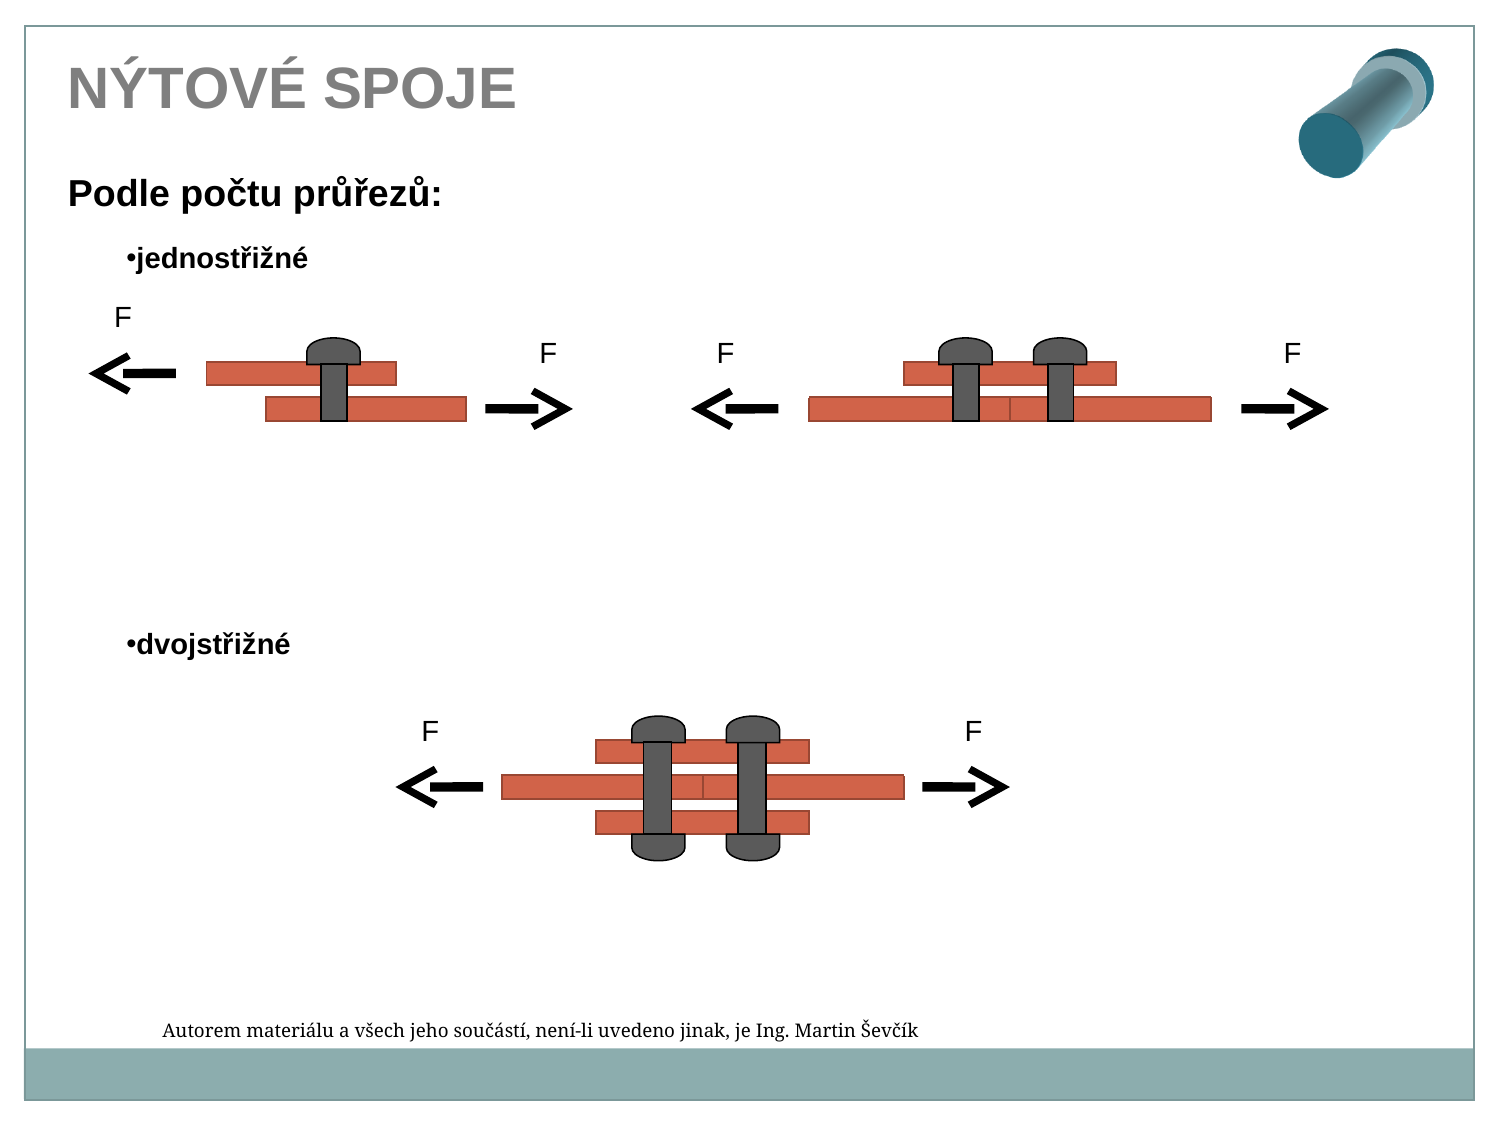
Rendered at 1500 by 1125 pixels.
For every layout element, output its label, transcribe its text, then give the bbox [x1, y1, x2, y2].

text_box jednostřižné [53, 231, 833, 283]
text_box F [41, 290, 184, 342]
text_box [206, 337, 467, 421]
text_box dvojstřižné [53, 618, 833, 669]
text_box F [466, 326, 609, 377]
picture [1293, 42, 1442, 181]
text_box [501, 716, 904, 861]
text_box F [1210, 326, 1353, 377]
text_box Autorem materiálu a všech jeho součástí, není-li uvedeno jinak, je Ing. Martin Ševčík [147, 1011, 1365, 1050]
text_box [809, 337, 1211, 421]
text_box F [891, 704, 1034, 755]
text_box F [348, 704, 491, 755]
text_box NÝTOVÉ SPOJE [53, 42, 538, 129]
text_box Podle počtu průřezů: [53, 160, 538, 222]
text_box F [643, 326, 786, 377]
